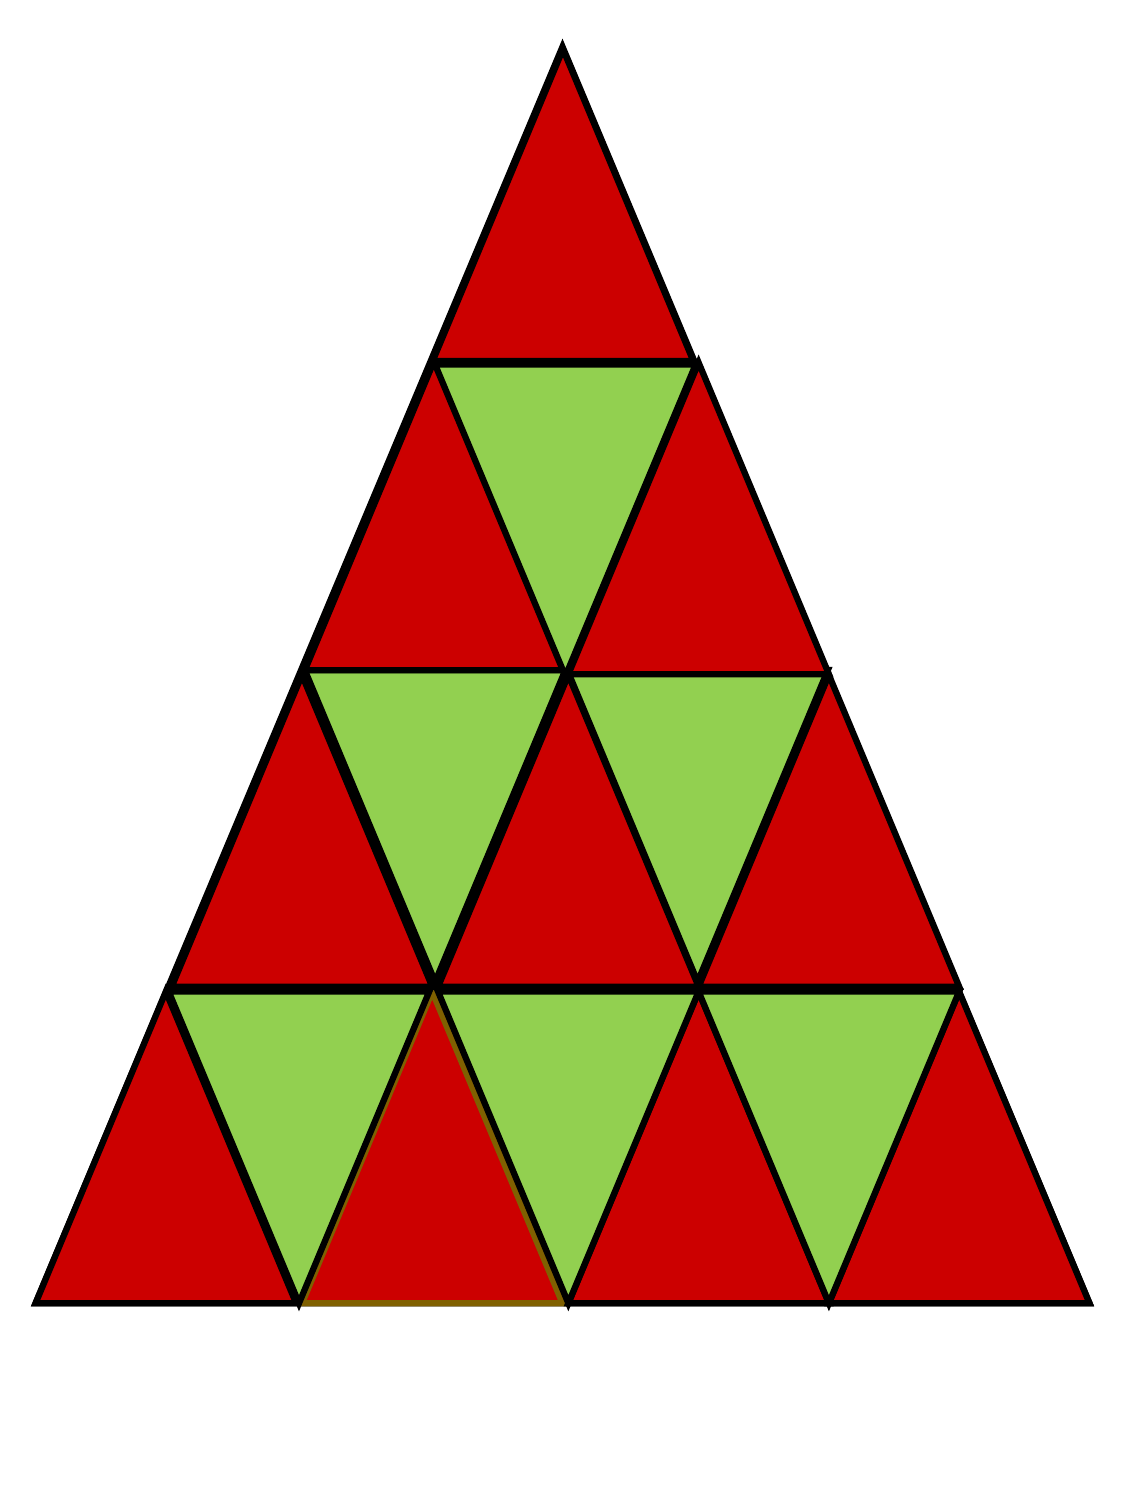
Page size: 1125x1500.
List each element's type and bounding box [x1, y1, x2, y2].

text_box [35, 46, 1090, 1304]
